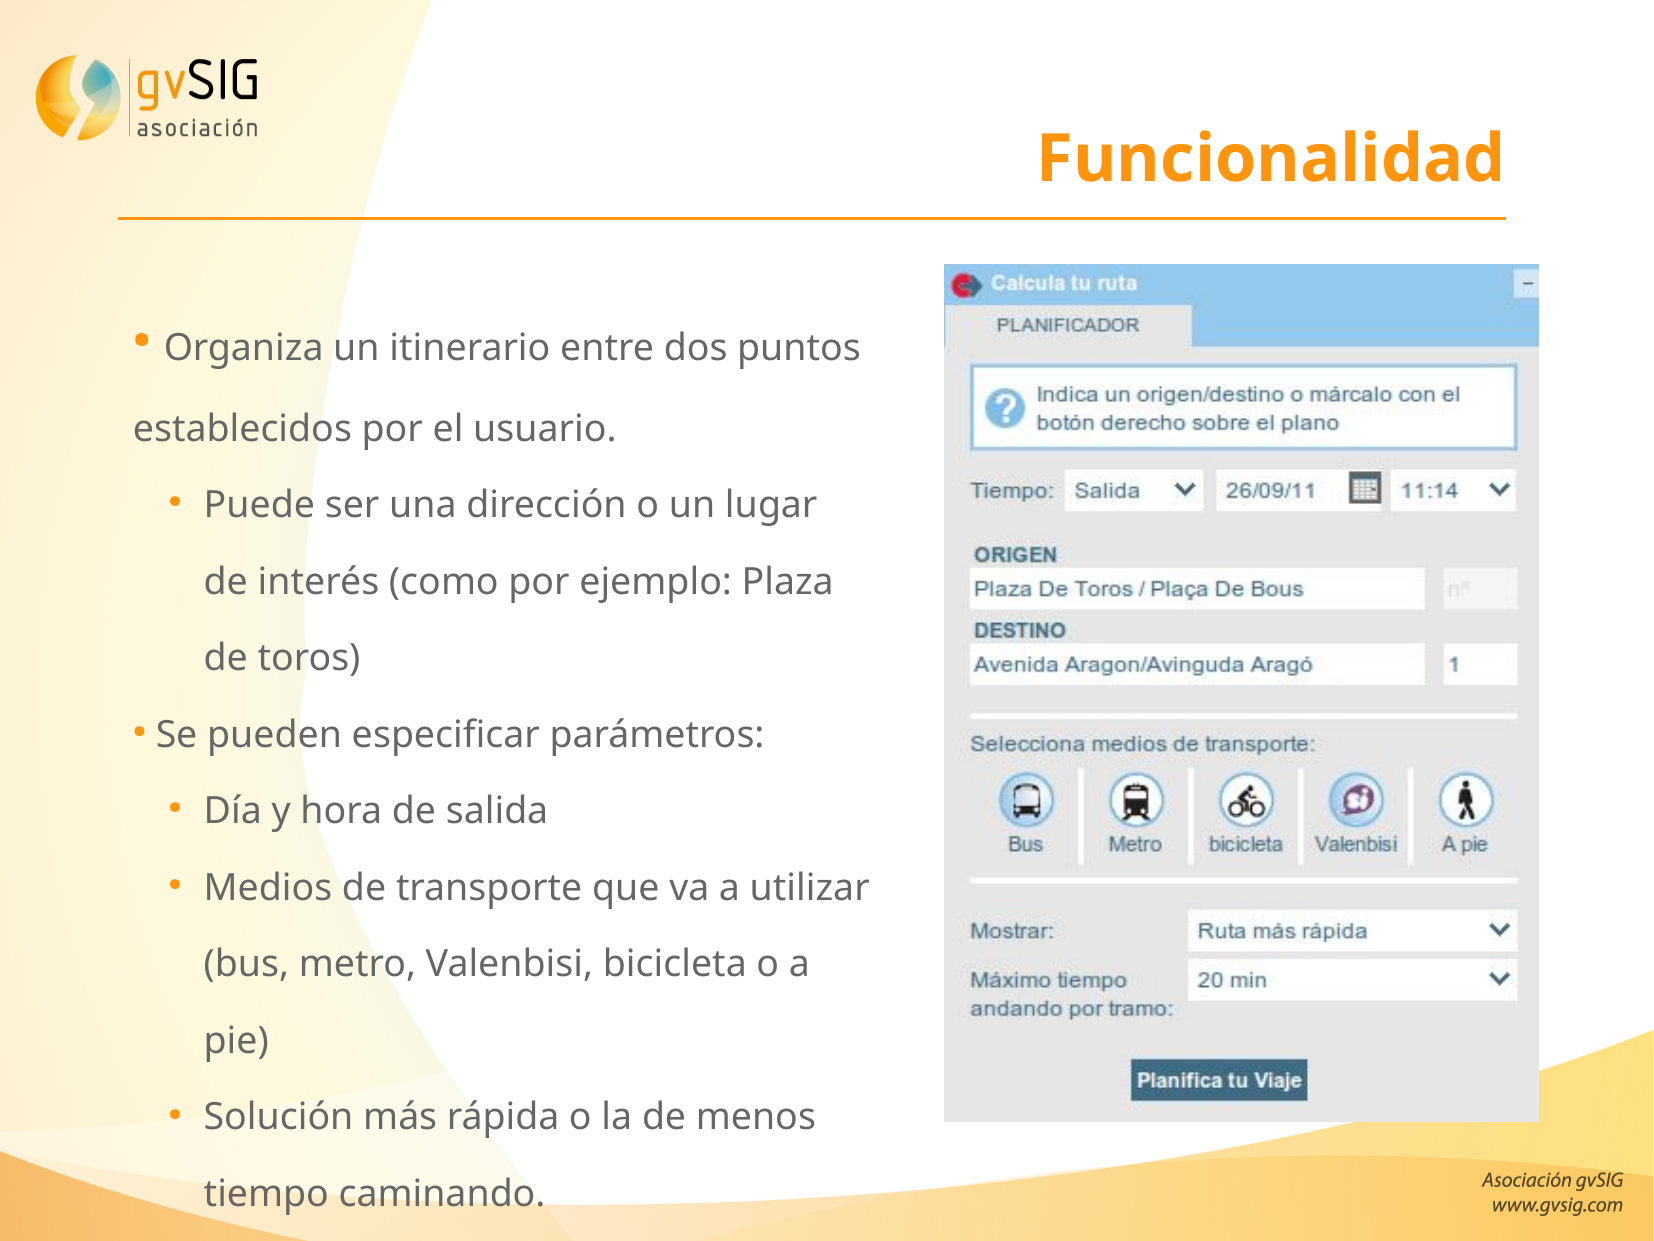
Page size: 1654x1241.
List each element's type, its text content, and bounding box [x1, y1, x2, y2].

title Funcionalidad [118, 106, 1506, 205]
text_box Organiza un itinerario entre dos puntos establecidos por el usuario. Puede ser una dirección o un lugar de interés (como por ejemplo: Plaza de toros) Se pueden especificar parámetros: Día y hora de salida Medios de transporte que va a utilizar (bus, metro, Valenbisi, bicicleta o a pie) Solución más rápida o la de menos tiempo caminando. Máximo tiempo andando entre tramos. [118, 265, 886, 1188]
picture [0, 0, 1654, 1241]
